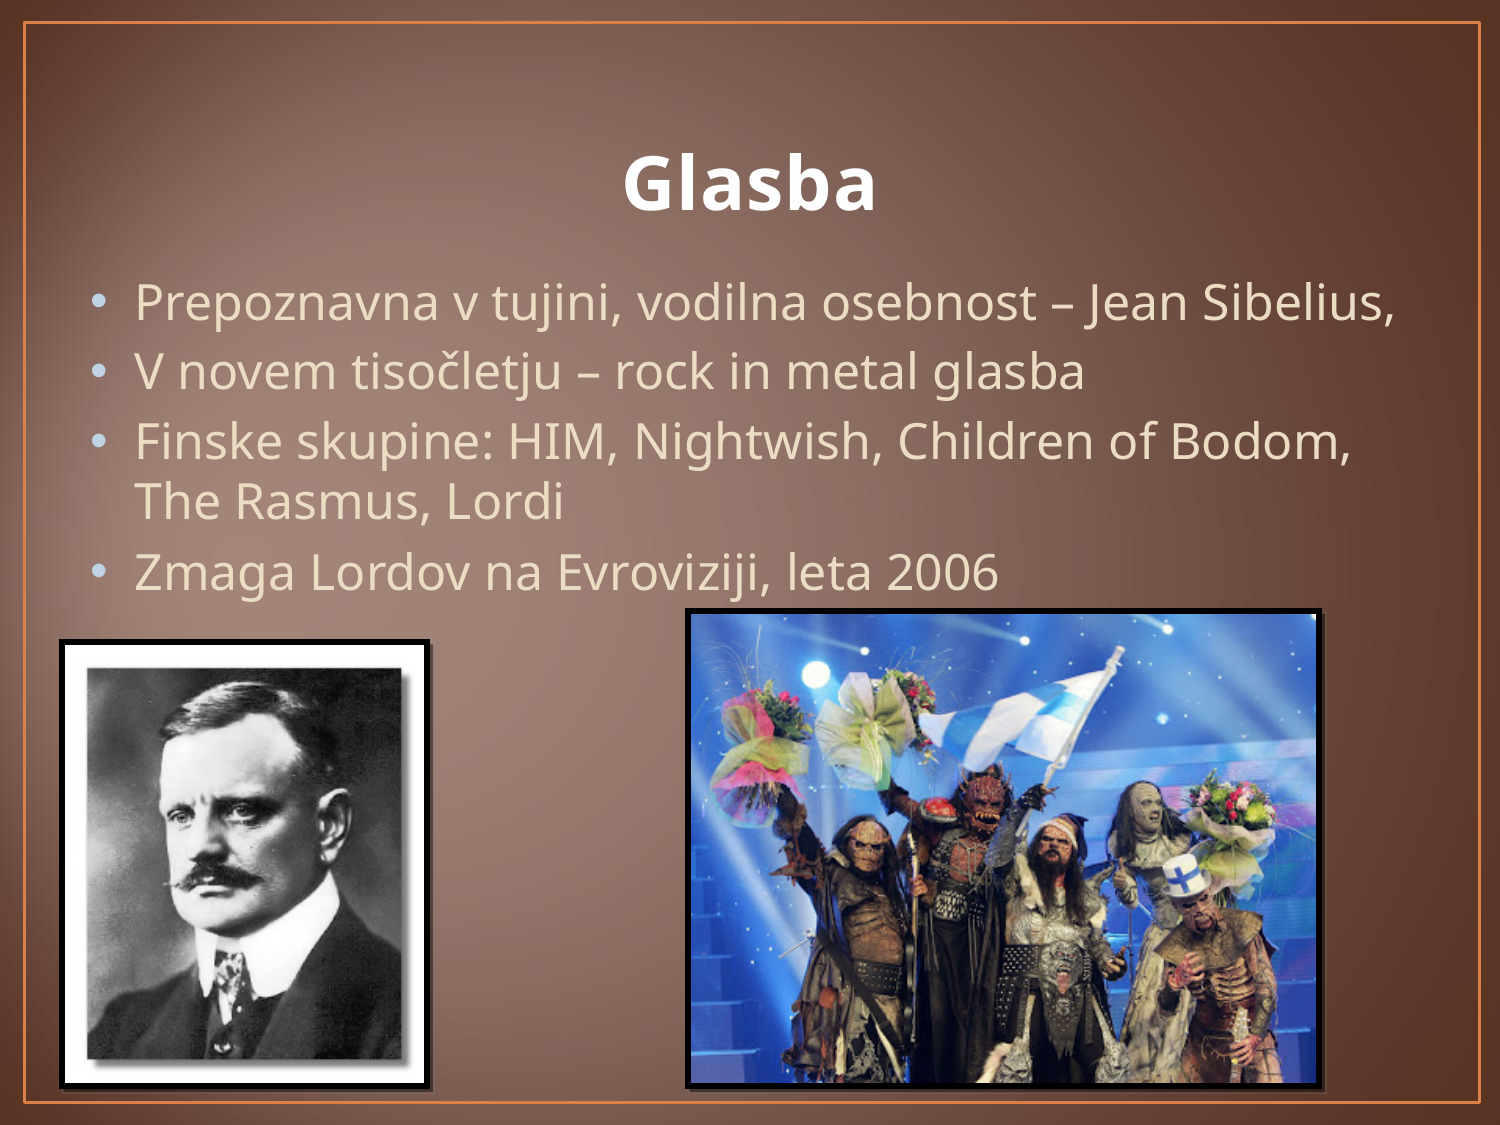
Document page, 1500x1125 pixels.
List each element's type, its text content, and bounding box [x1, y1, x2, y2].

title Glasba [75, 45, 1425, 233]
list Prepoznavna v tujini, vodilna osebnost – Jean Sibelius, V novem tisočletju – rock in metal glasba Finske skupine: HIM, Nightwish, Children of Bodom, The Rasmus, Lordi Zmaga Lordov na Evroviziji, leta 2006 [75, 262, 1425, 1005]
picture [0, 0, 1500, 1125]
